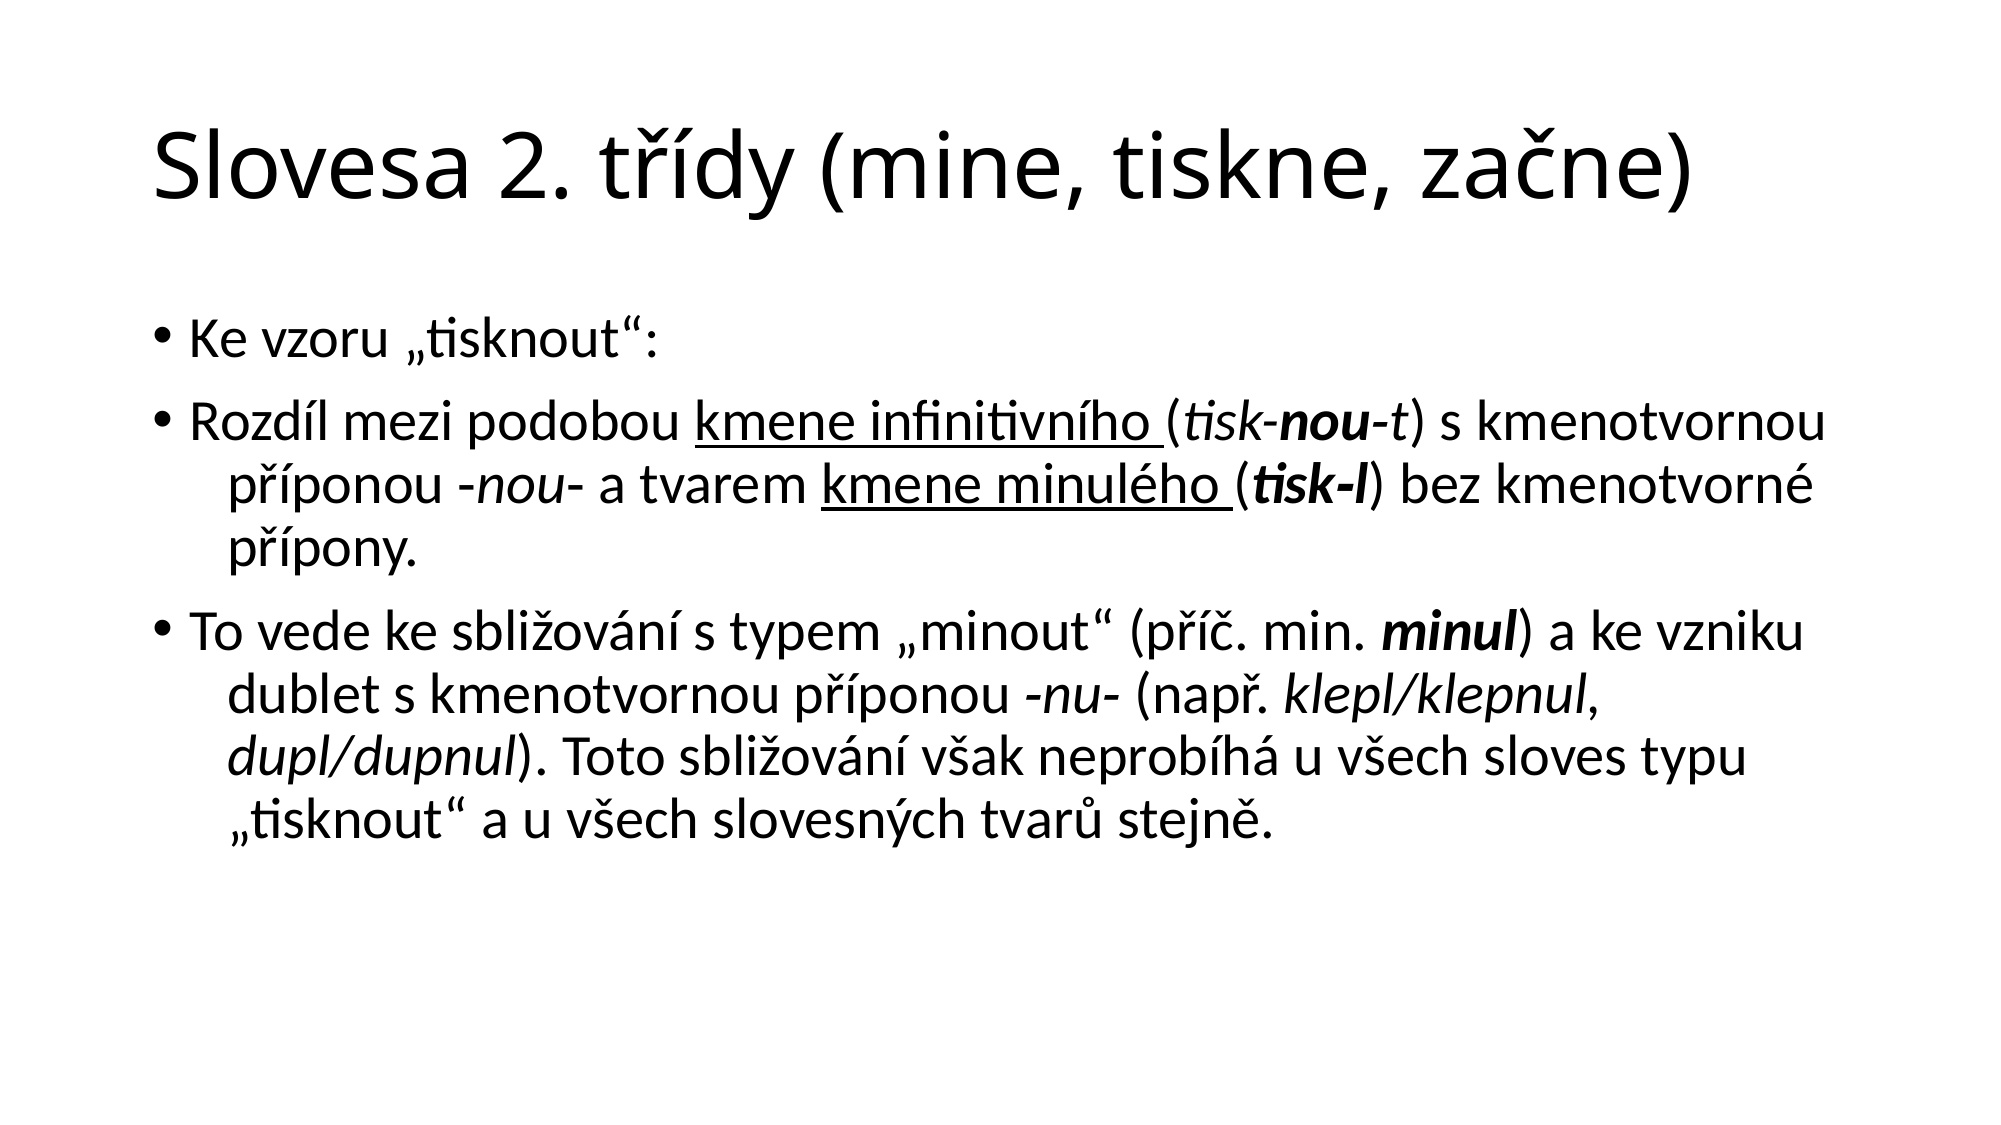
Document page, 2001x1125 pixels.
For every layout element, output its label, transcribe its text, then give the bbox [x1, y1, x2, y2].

list Ke vzoru „tisknout“: Rozdíl mezi podobou kmene infinitivního (tisk-nou‑t) s kmenotvornou příponou ‑nou‑ a tvarem kmene minulého (tisk‑l) bez kmenotvorné přípony. To vede ke sbližování s typem „minout“ (příč. min. minul) a ke vzniku dublet s kmenotvornou příponou ‑nu‑ (např. klepl/klepnul, dupl/dupnul). Toto sbližování však neprobíhá u všech sloves typu „tisknout“ a u všech slovesných tvarů stejně. [137, 299, 1863, 1014]
title Slovesa 2. třídy (mine, tiskne, začne) [137, 59, 1863, 278]
